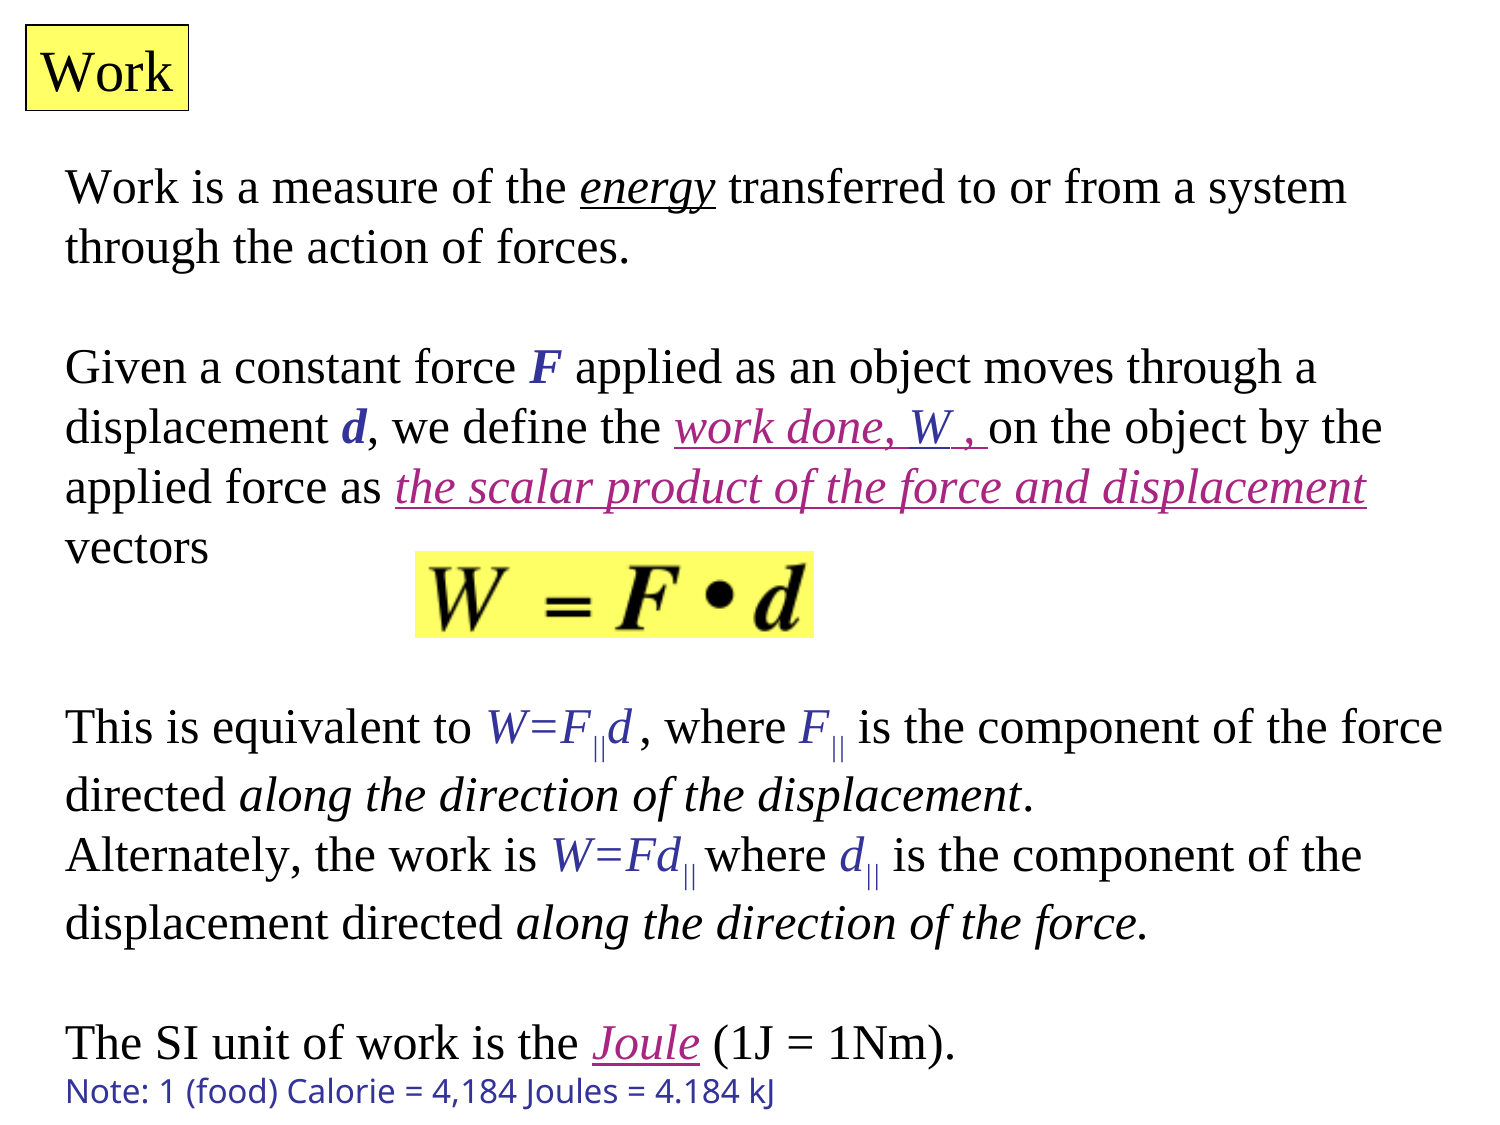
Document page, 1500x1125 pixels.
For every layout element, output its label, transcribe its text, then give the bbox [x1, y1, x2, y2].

text_box Work is a measure of the energy transferred to or from a system through the action of forces. Given a constant force F applied as an object moves through a displacement d, we define the work done, W , on the object by the applied force as the scalar product of the force and displacement vectors This is equivalent to W=F||d , where F|| is the component of the force directed along the direction of the displacement. Alternately, the work is W=Fd|| where d|| is the component of the displacement directed along the direction of the force. The SI unit of work is the Joule (1J = 1Nm). Note: 1 (food) Calorie = 4,184 Joules = 4.184 kJ [50, 145, 1463, 1118]
text_box Work [25, 24, 189, 111]
picture [415, 551, 814, 638]
